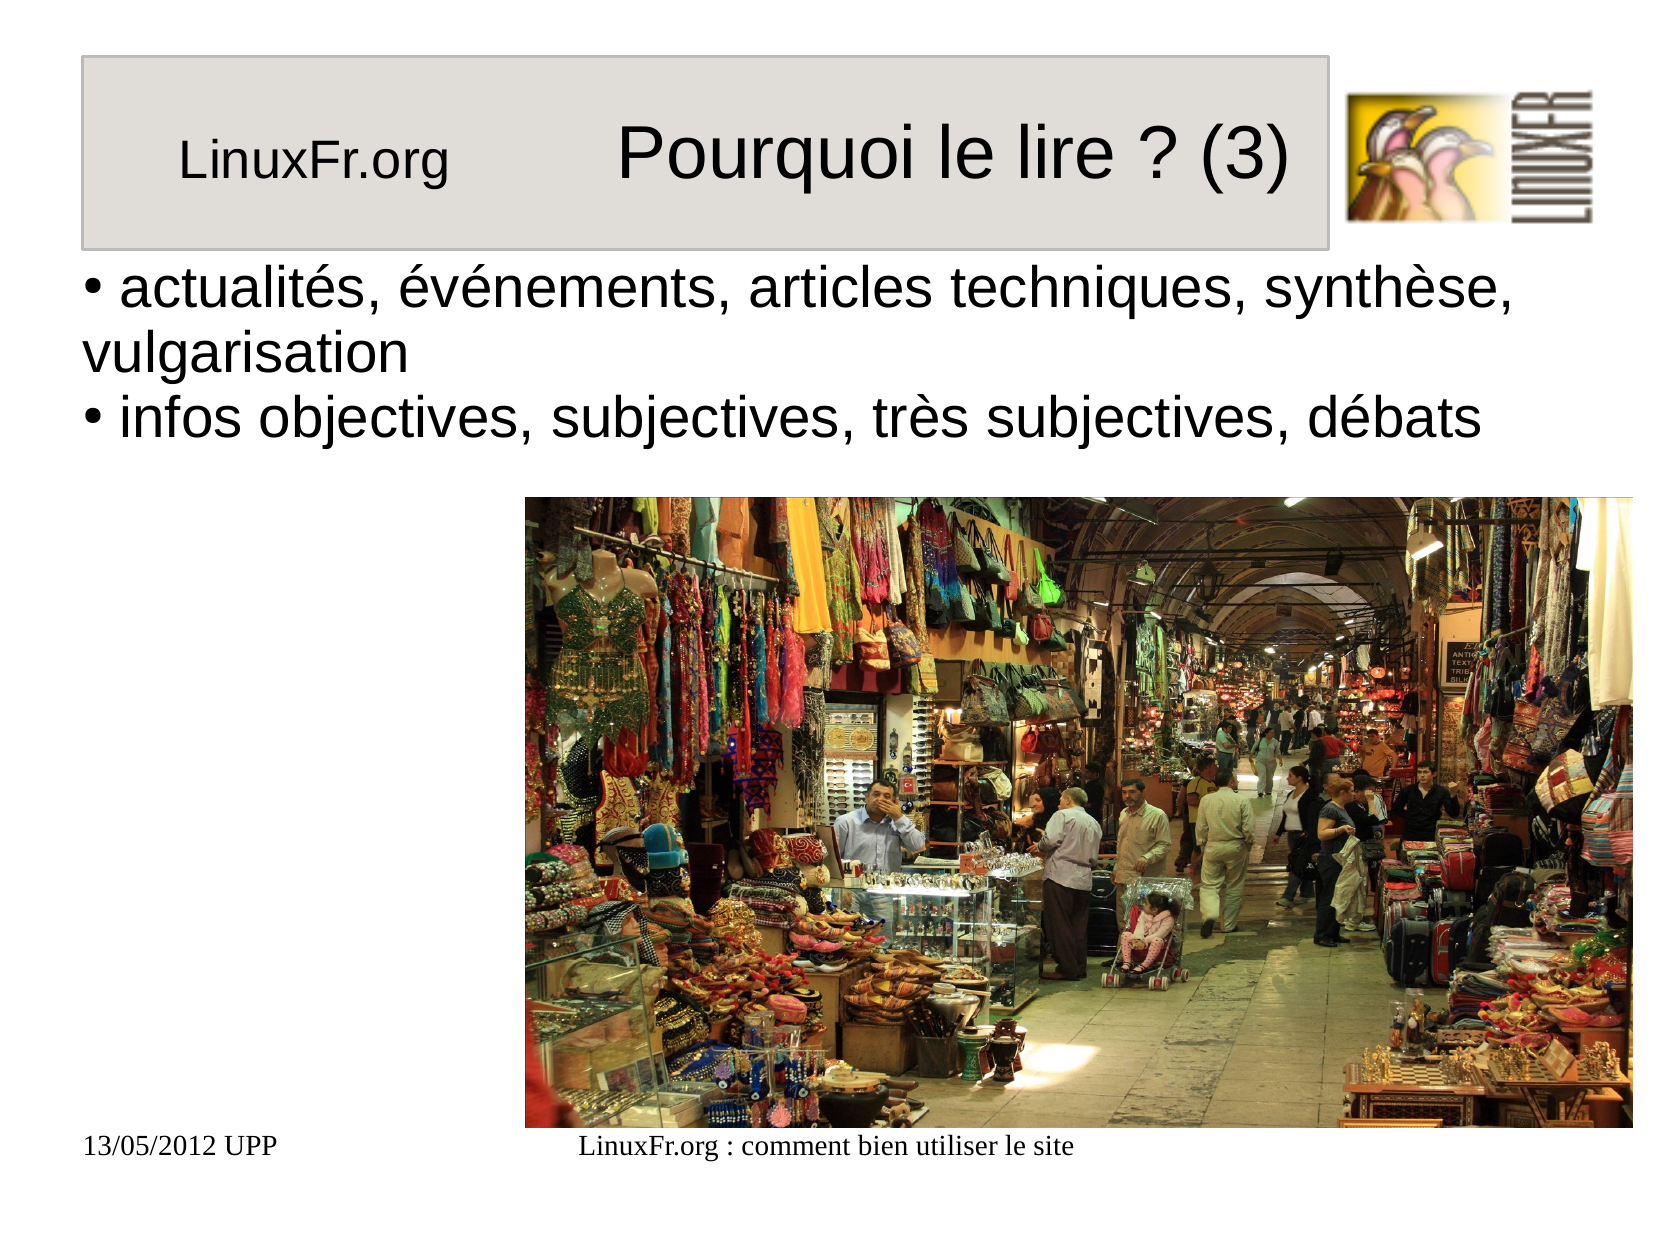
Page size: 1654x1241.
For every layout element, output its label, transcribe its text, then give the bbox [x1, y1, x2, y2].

picture [525, 497, 1633, 1128]
picture [1341, 88, 1601, 229]
title LinuxFr.org Pourquoi le lire ? (3) [82, 56, 1329, 250]
subtitle actualités, événements, articles techniques, synthèse, vulgarisation infos objectives, subjectives, très subjectives, débats [82, 254, 1571, 1059]
